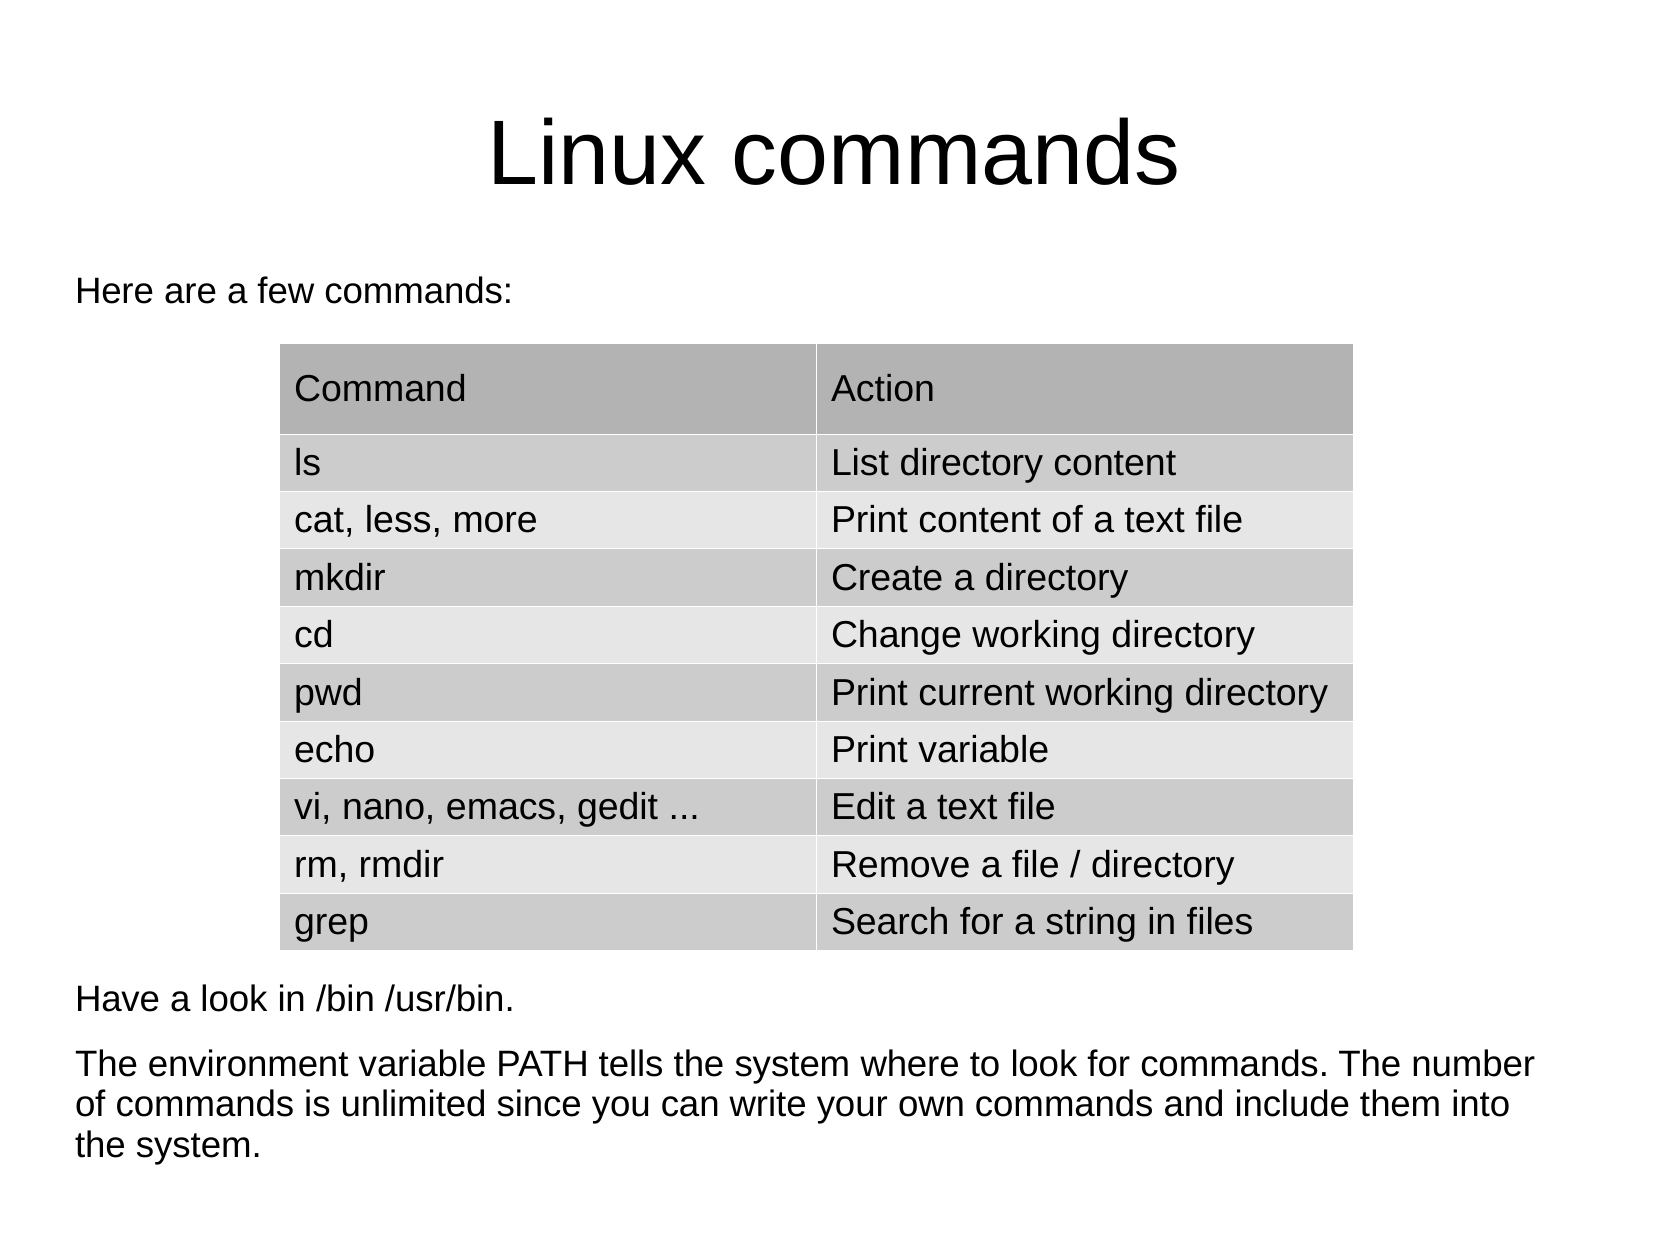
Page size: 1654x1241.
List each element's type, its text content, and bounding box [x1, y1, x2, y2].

table_header Command [280, 344, 816, 434]
table_cell echo [280, 722, 816, 778]
table_cell Search for a string in files [817, 894, 1353, 950]
title Linux commands [90, 49, 1579, 257]
table_header Action [817, 344, 1353, 434]
table_cell ls [280, 435, 816, 491]
table_cell vi, nano, emacs, gedit ... [280, 779, 816, 835]
table_cell List directory content [817, 435, 1353, 491]
table_cell cat, less, more [280, 492, 816, 548]
table_cell mkdir [280, 549, 816, 606]
list Here are a few commands: Have a look in /bin /usr/bin. The environment variable PATH tells the system where to look for commands. The number of commands is unlimited since you can write your own commands and include them into the system. [75, 270, 1561, 1231]
table_cell cd [280, 607, 816, 663]
table_cell Remove a file / directory [817, 836, 1353, 893]
table_cell Edit a text file [817, 779, 1353, 835]
table_cell Print content of a text file [817, 492, 1353, 548]
table_cell pwd [280, 664, 816, 721]
table_cell Create a directory [817, 549, 1353, 606]
table_cell rm, rmdir [280, 836, 816, 893]
table_cell Print current working directory [817, 664, 1353, 721]
table_cell Print variable [817, 722, 1353, 778]
table_cell Change working directory [817, 607, 1353, 663]
table_cell grep [280, 894, 816, 950]
